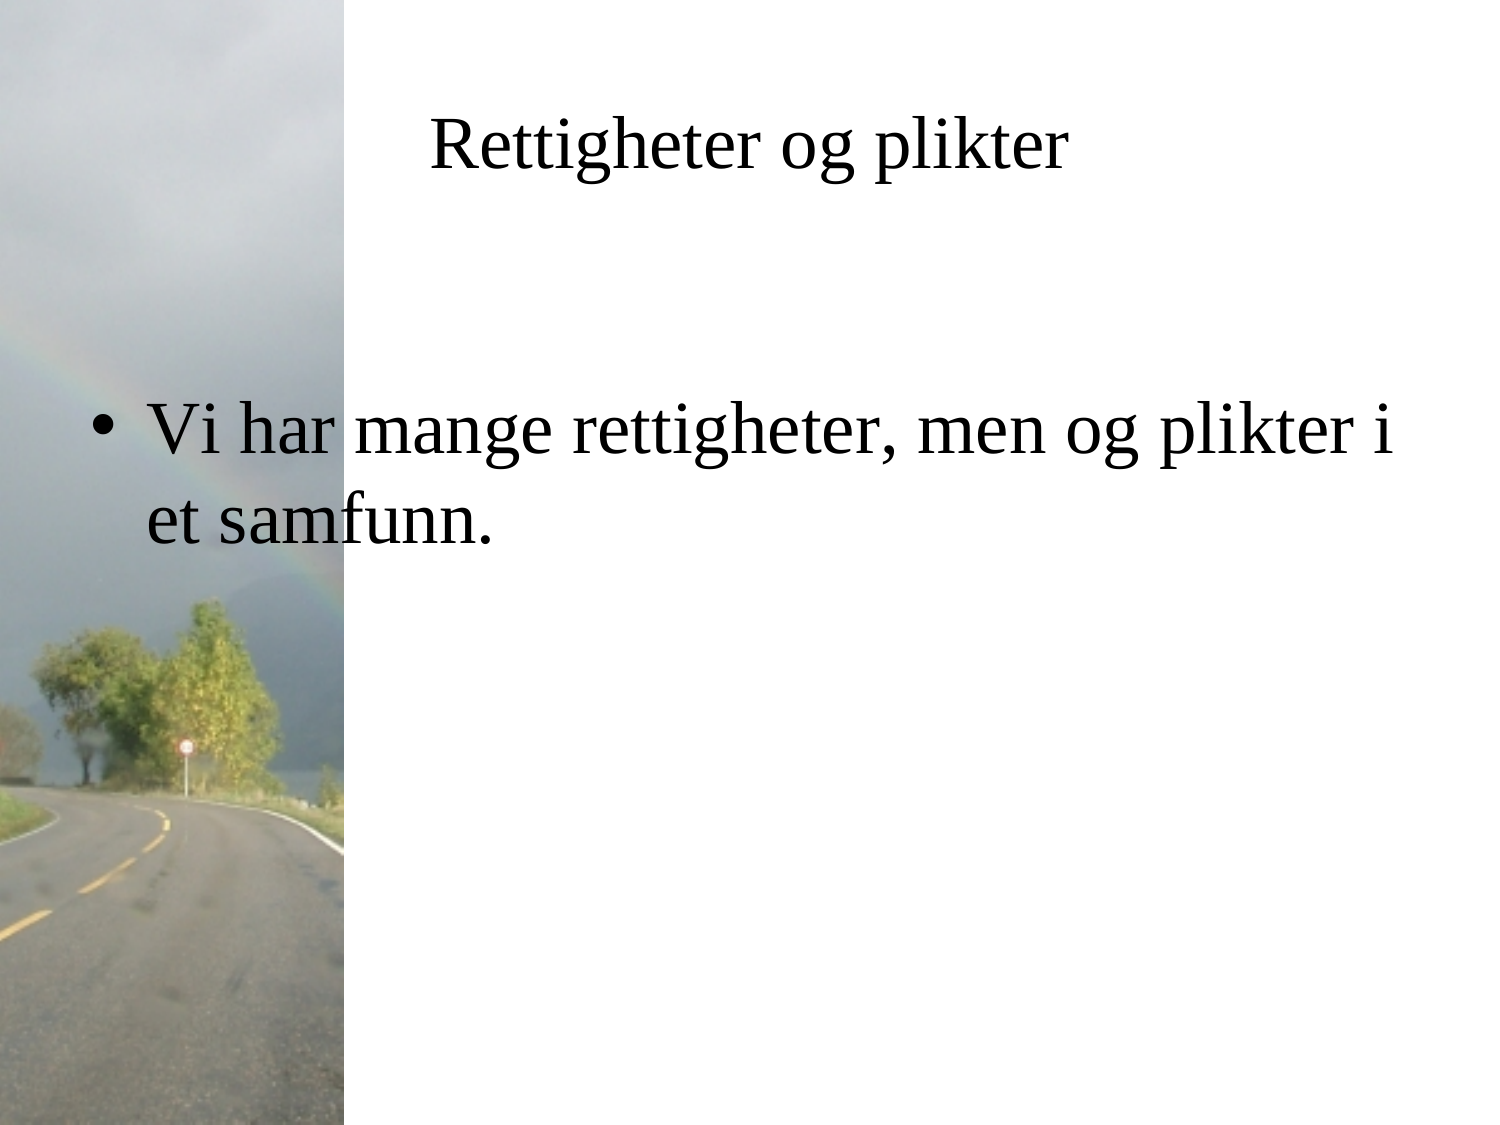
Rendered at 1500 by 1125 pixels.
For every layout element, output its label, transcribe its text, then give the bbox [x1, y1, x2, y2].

title Rettigheter og plikter [75, 45, 1426, 233]
picture [0, 0, 344, 1125]
list Vi har mange rettigheter, men og plikter i et samfunn. [75, 262, 1426, 1005]
